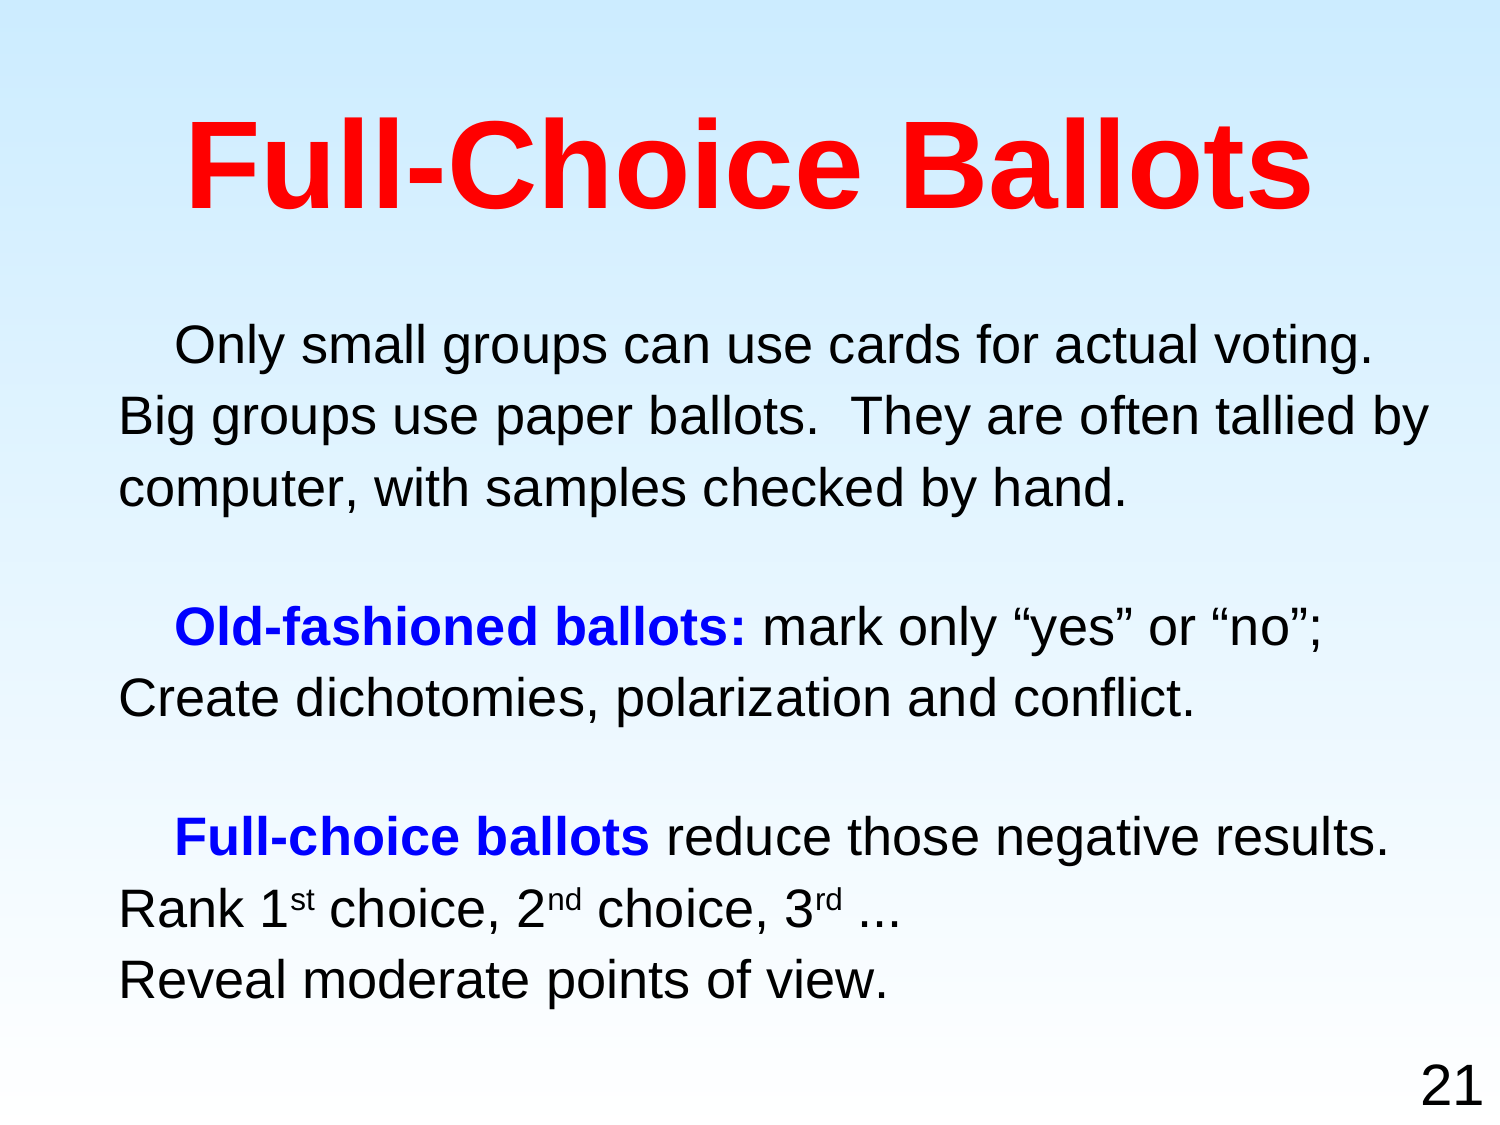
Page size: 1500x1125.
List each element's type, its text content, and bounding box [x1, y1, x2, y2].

title Full-Choice Ballots [0, 82, 1500, 248]
text_box Only small groups can use cards for actual voting. Big groups use paper ballots. They are often tallied by computer, with samples checked by hand. Old-fashioned ballots: mark only “yes” or “no”; Create dichotomies, polarization and conflict. Full-choice ballots reduce those negative results. Rank 1st choice, 2nd choice, 3rd ... Reveal moderate points of view. [0, 294, 1500, 1018]
text_box 18 [1400, 1039, 1500, 1125]
